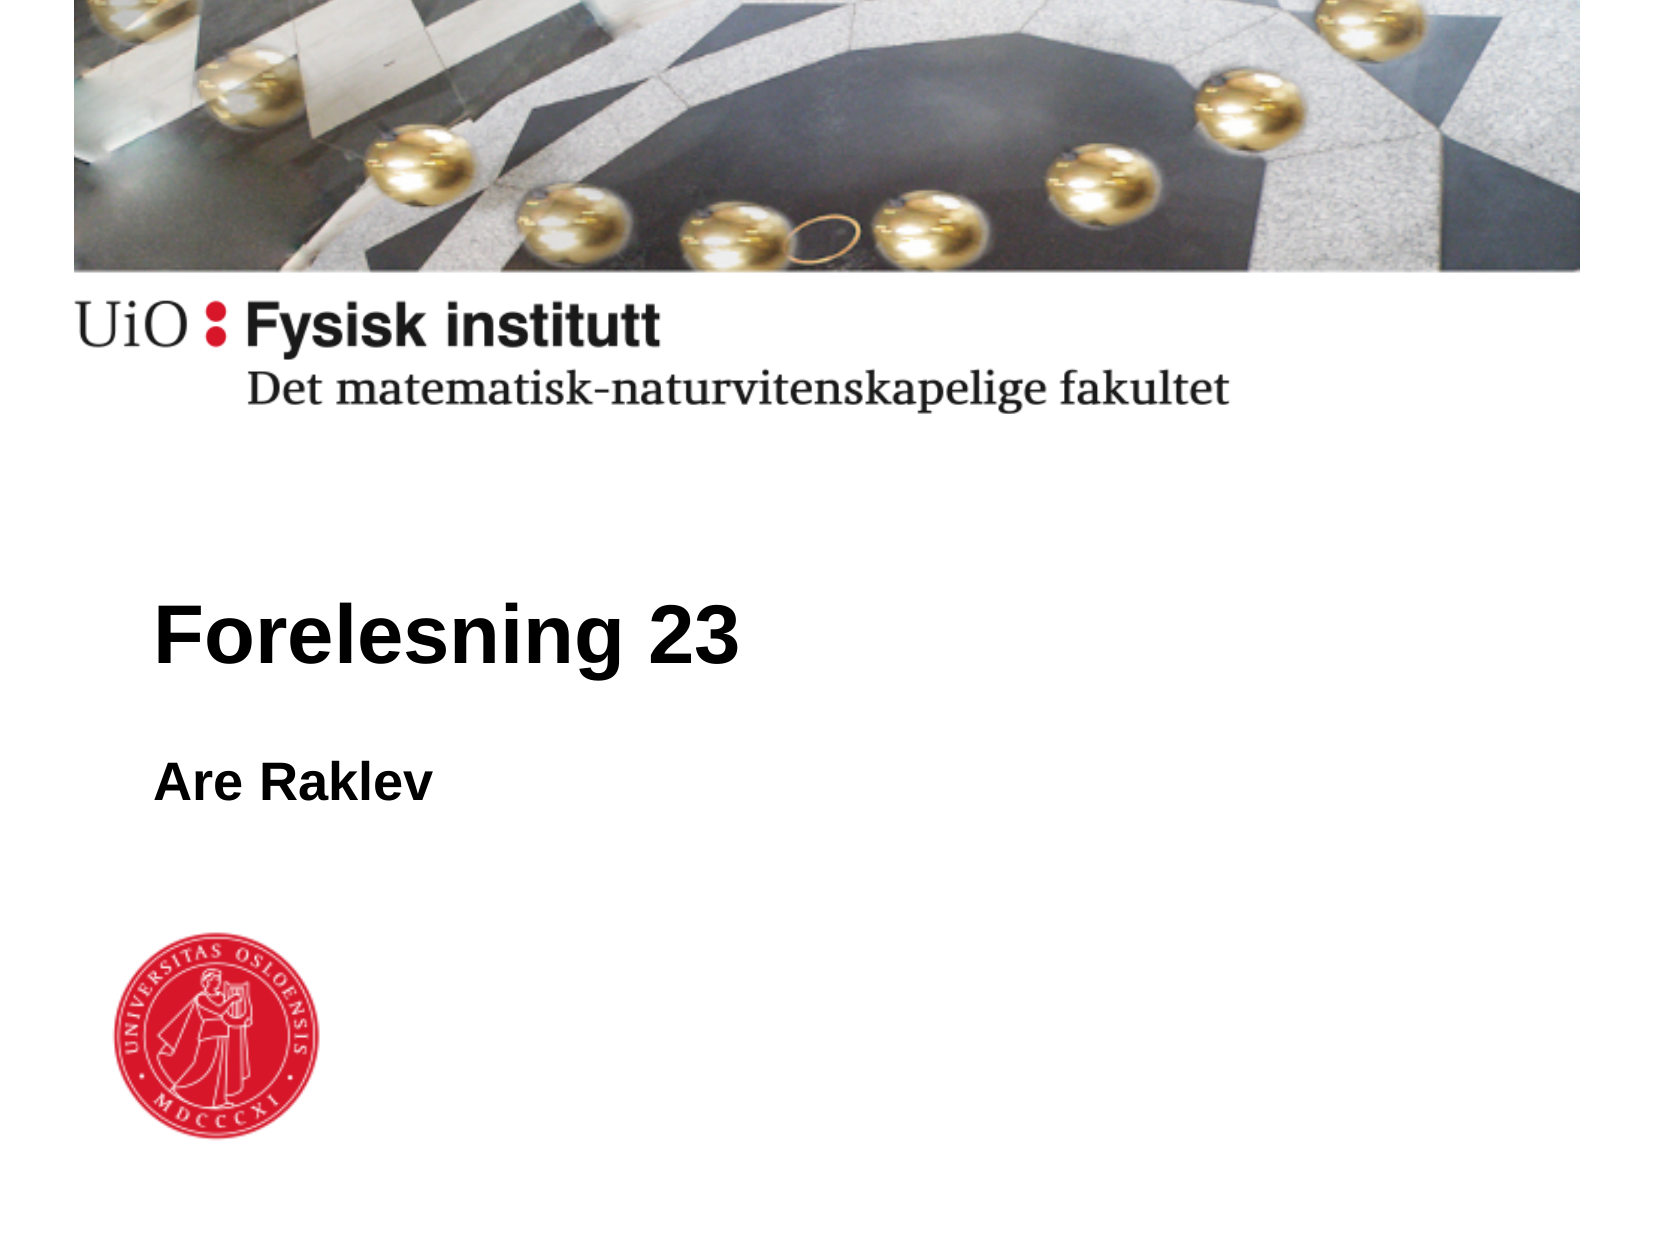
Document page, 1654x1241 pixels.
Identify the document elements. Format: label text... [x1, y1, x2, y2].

title Are Raklev [153, 713, 1500, 850]
subtitle Forelesning 23 [153, 574, 1418, 695]
picture [72, 292, 1238, 420]
picture [109, 927, 326, 1147]
picture [74, 0, 1580, 280]
